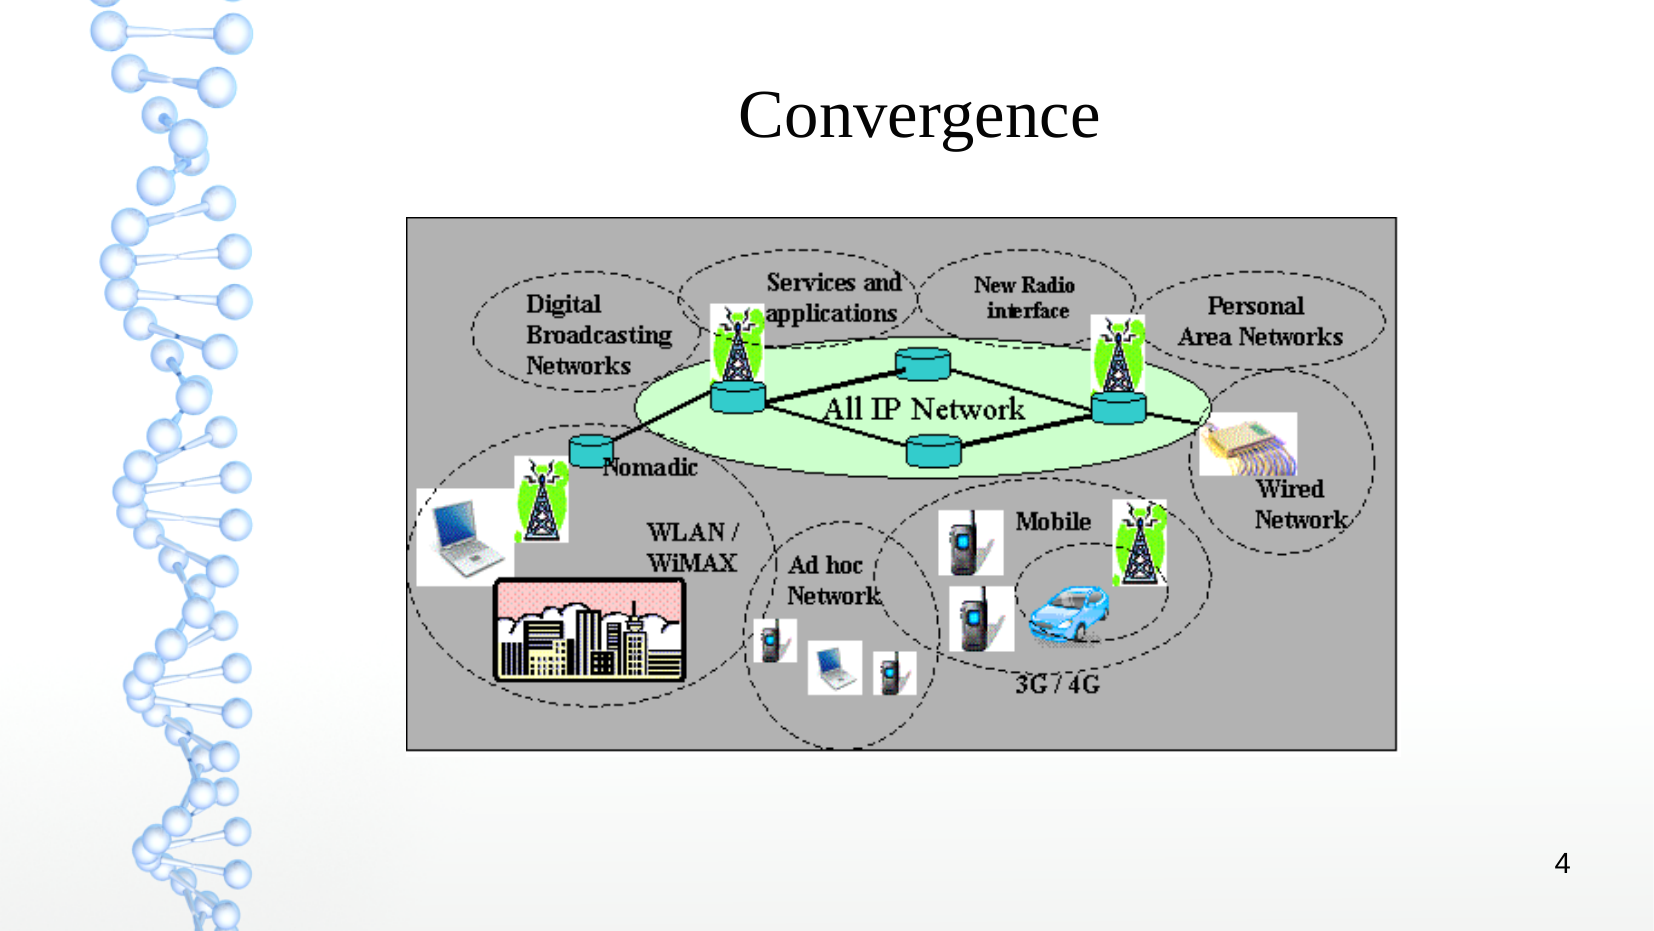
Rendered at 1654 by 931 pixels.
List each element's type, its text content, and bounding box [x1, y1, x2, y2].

title Convergence [269, 37, 1571, 193]
picture [0, 0, 1654, 931]
